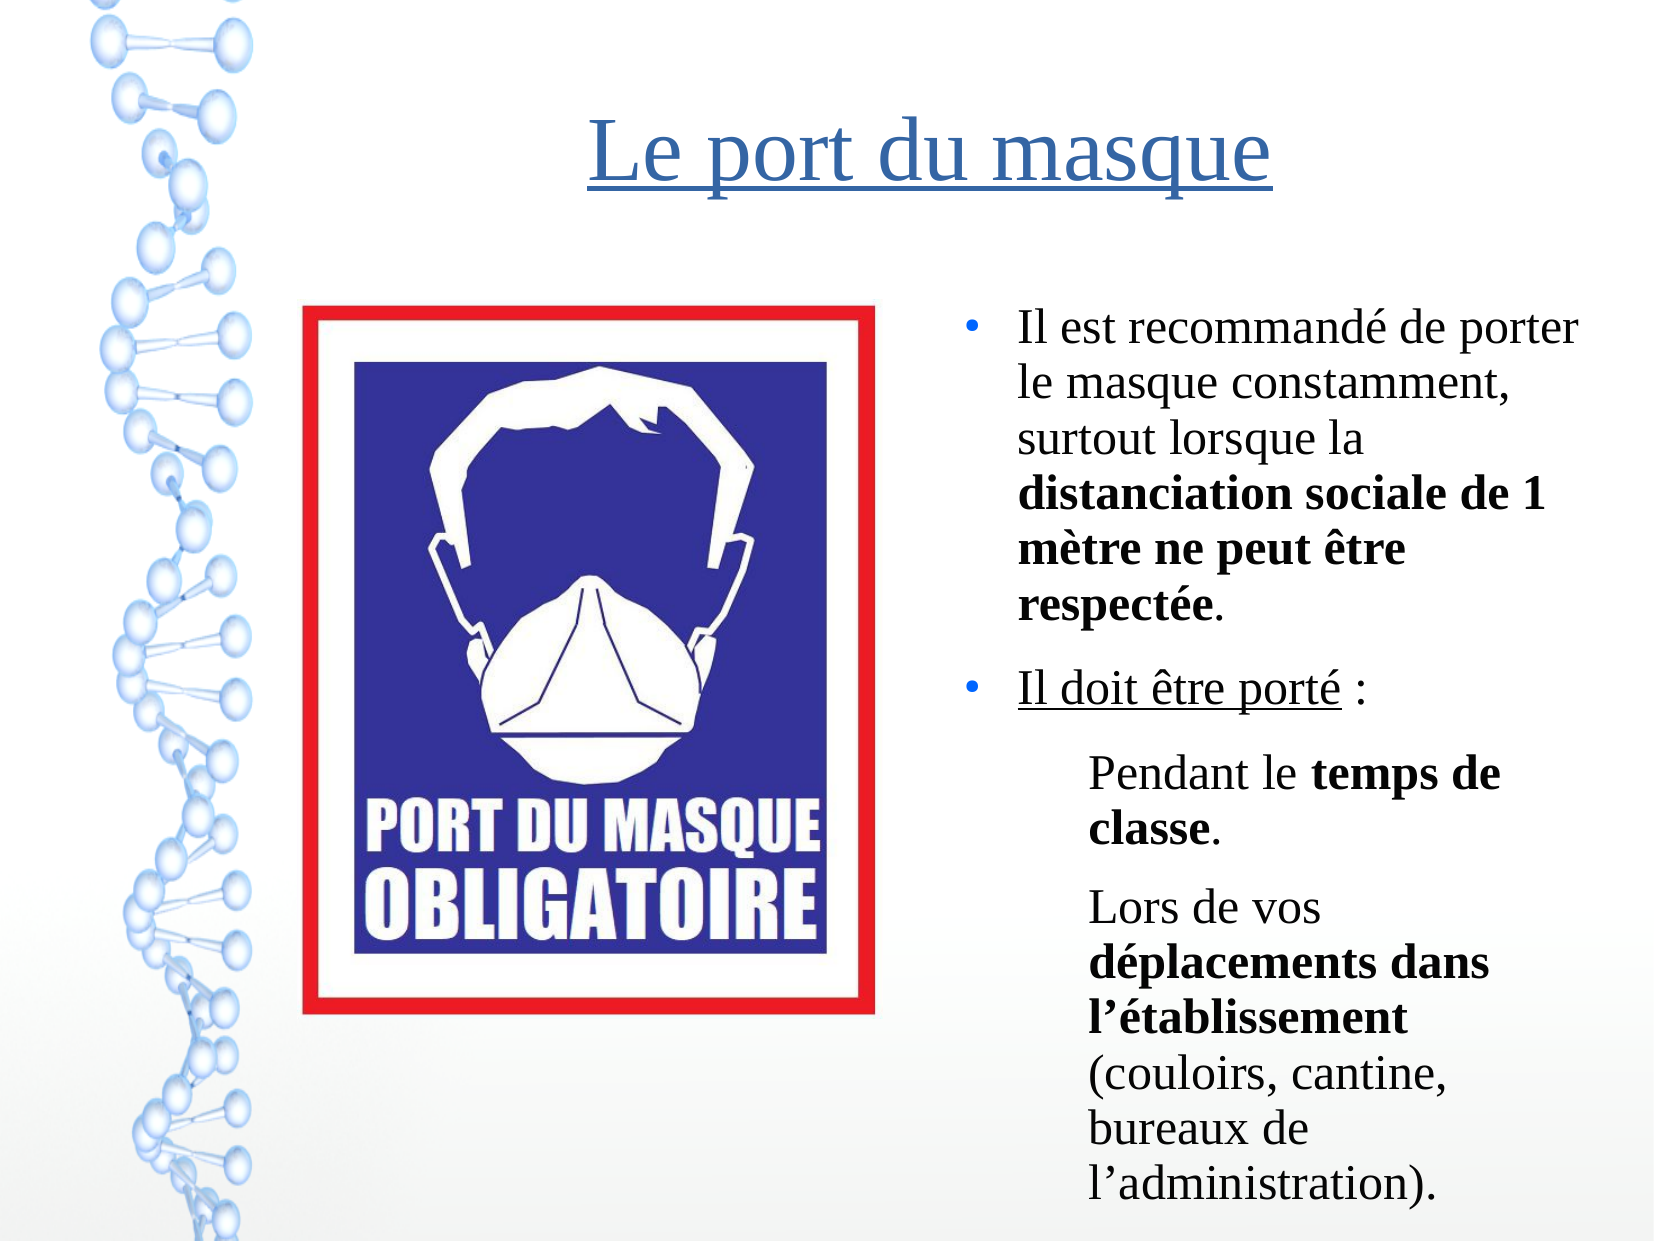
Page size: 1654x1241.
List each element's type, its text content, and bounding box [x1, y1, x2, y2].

picture [0, 0, 1654, 1241]
list Il est recommandé de porter le masque constamment, surtout lorsque la distanciation sociale de 1 mètre ne peut être respectée. Il doit être porté : Pendant le temps de classe. Lors de vos déplacements dans l’établissement (couloirs, cantine, bureaux de l’administration). Lors des récréations. [946, 299, 1595, 1134]
title Le port du masque [265, 47, 1595, 252]
